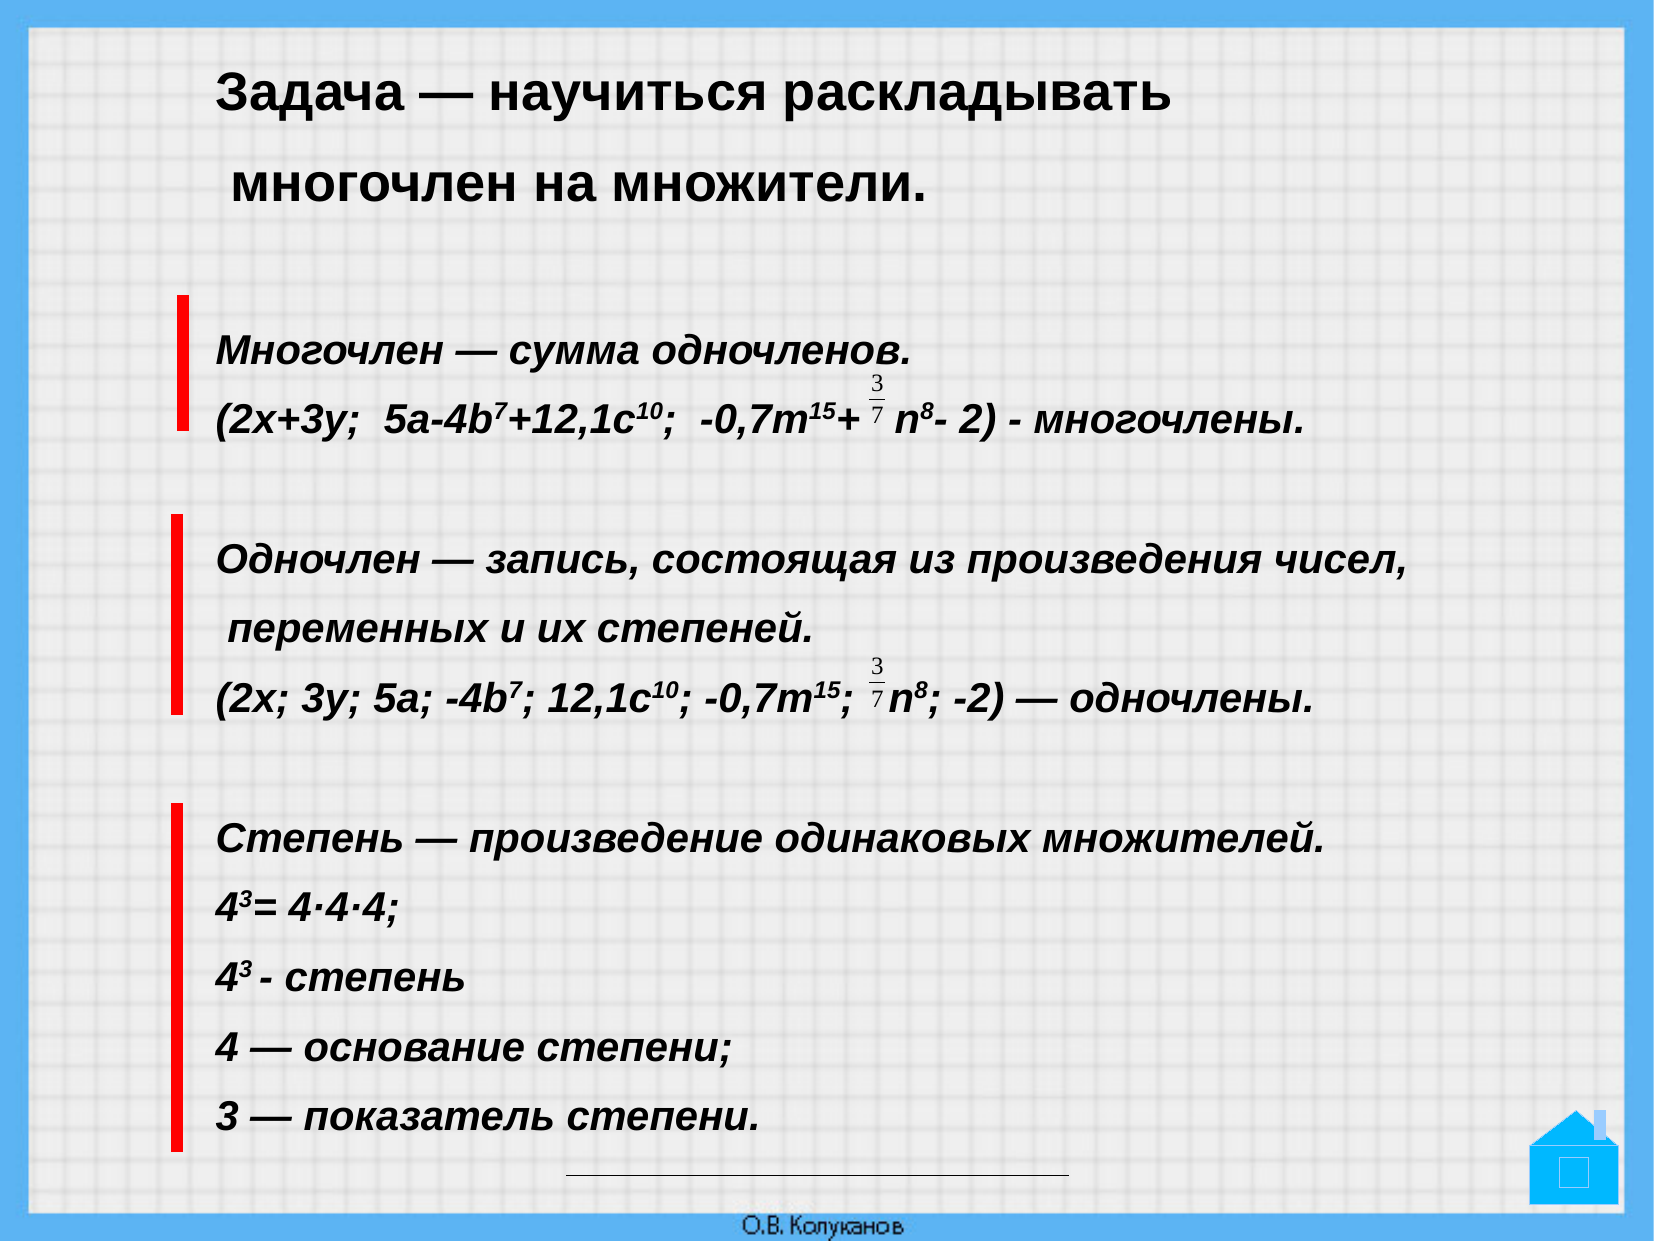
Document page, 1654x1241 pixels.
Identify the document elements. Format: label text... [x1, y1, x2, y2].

chart [861, 369, 892, 430]
chart [772, 593, 892, 714]
text_box Задача — научиться раскладывать многочлен на множители. Многочлен — сумма одночленов. (2х+3y; 5а-4b7+12,1c10; -0,7m15+ n8- 2) - многочлены. Одночлен — запись, состоящая из произведения чисел, переменных и их степеней. (2x; 3y; 5a; -4b7; 12,1c10; -0,7m15; n8; -2) — одночлены. Степень — произведение одинаковых множителей. 43= 4·4·4; 43 - степень 4 — основание степени; 3 — показатель степени. [29, 23, 1595, 1241]
picture [0, 0, 1654, 1241]
text_box [1529, 1110, 1619, 1205]
